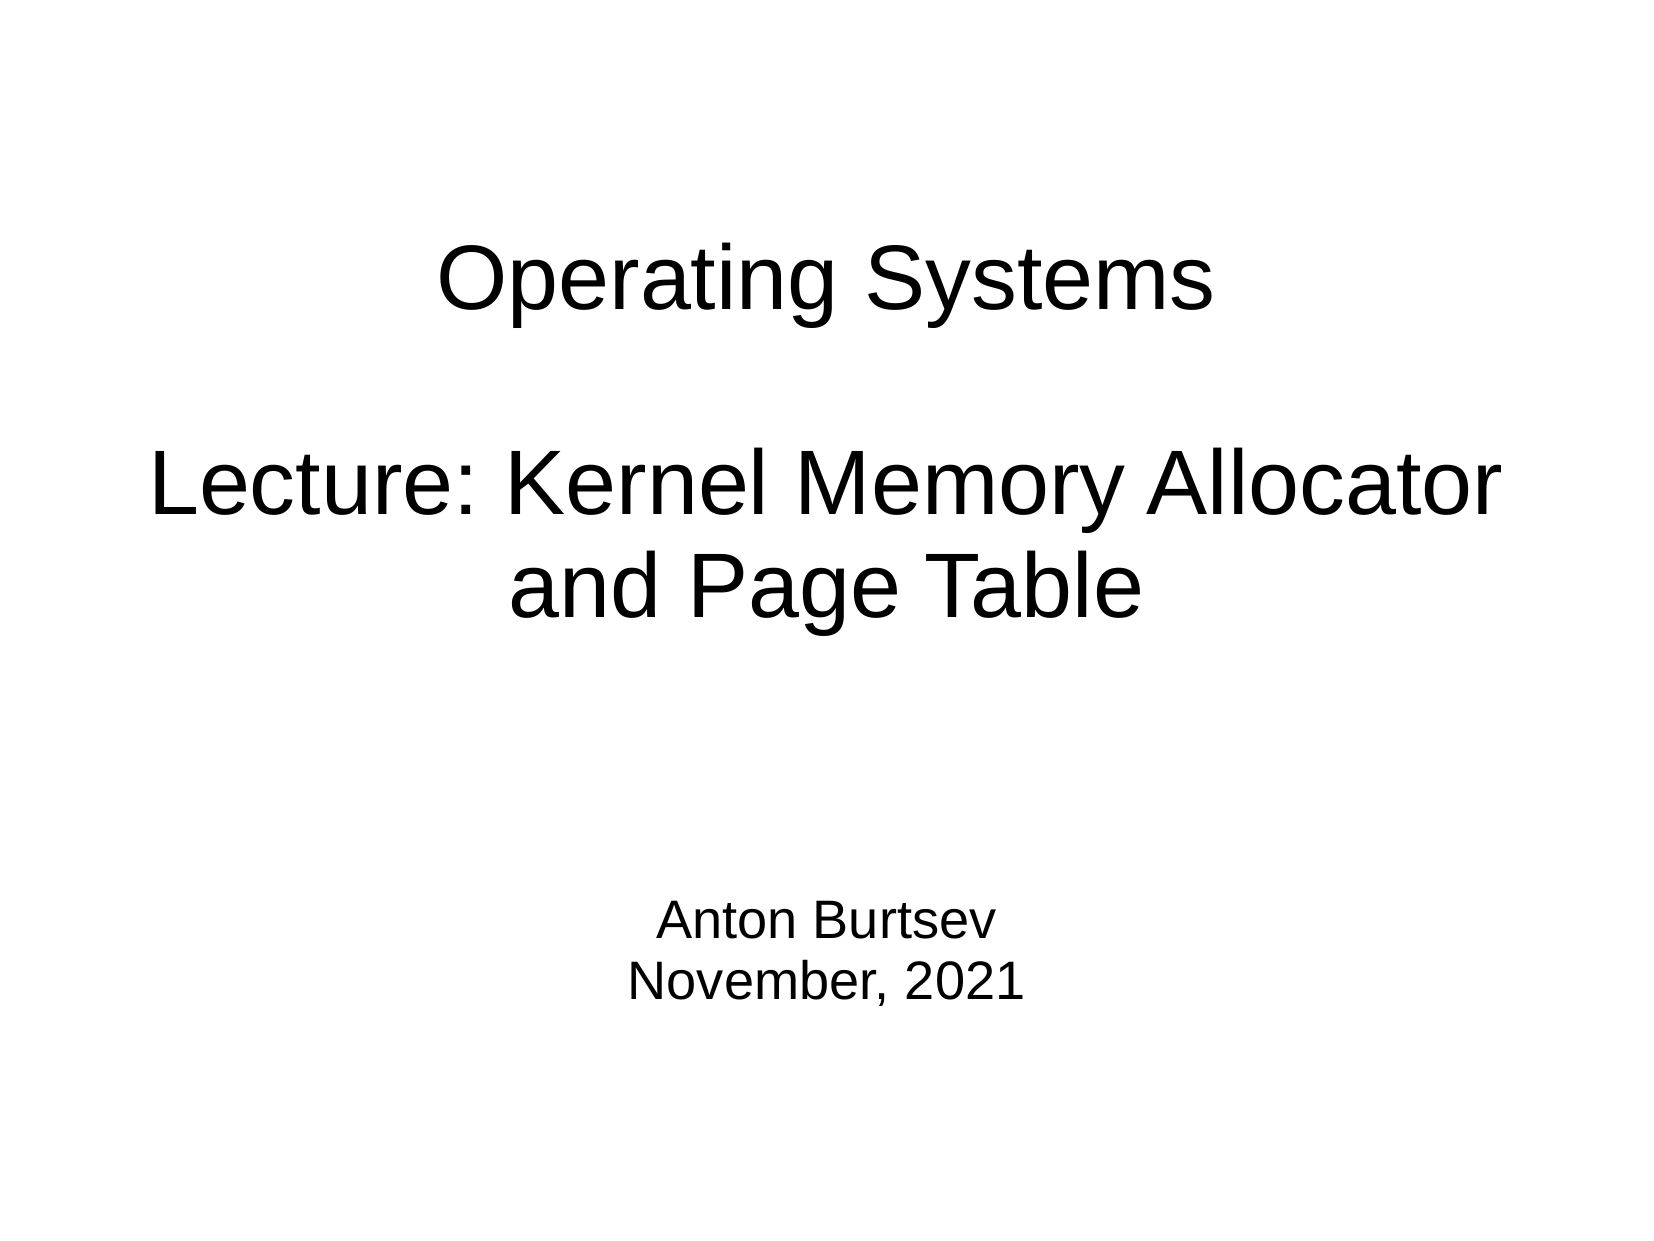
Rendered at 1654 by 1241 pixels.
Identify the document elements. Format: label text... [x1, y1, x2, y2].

subtitle Anton Burtsev November, 2021 [82, 637, 1571, 1109]
title Operating Systems Lecture: Kernel Memory Allocator and Page Table [82, 113, 1571, 637]
